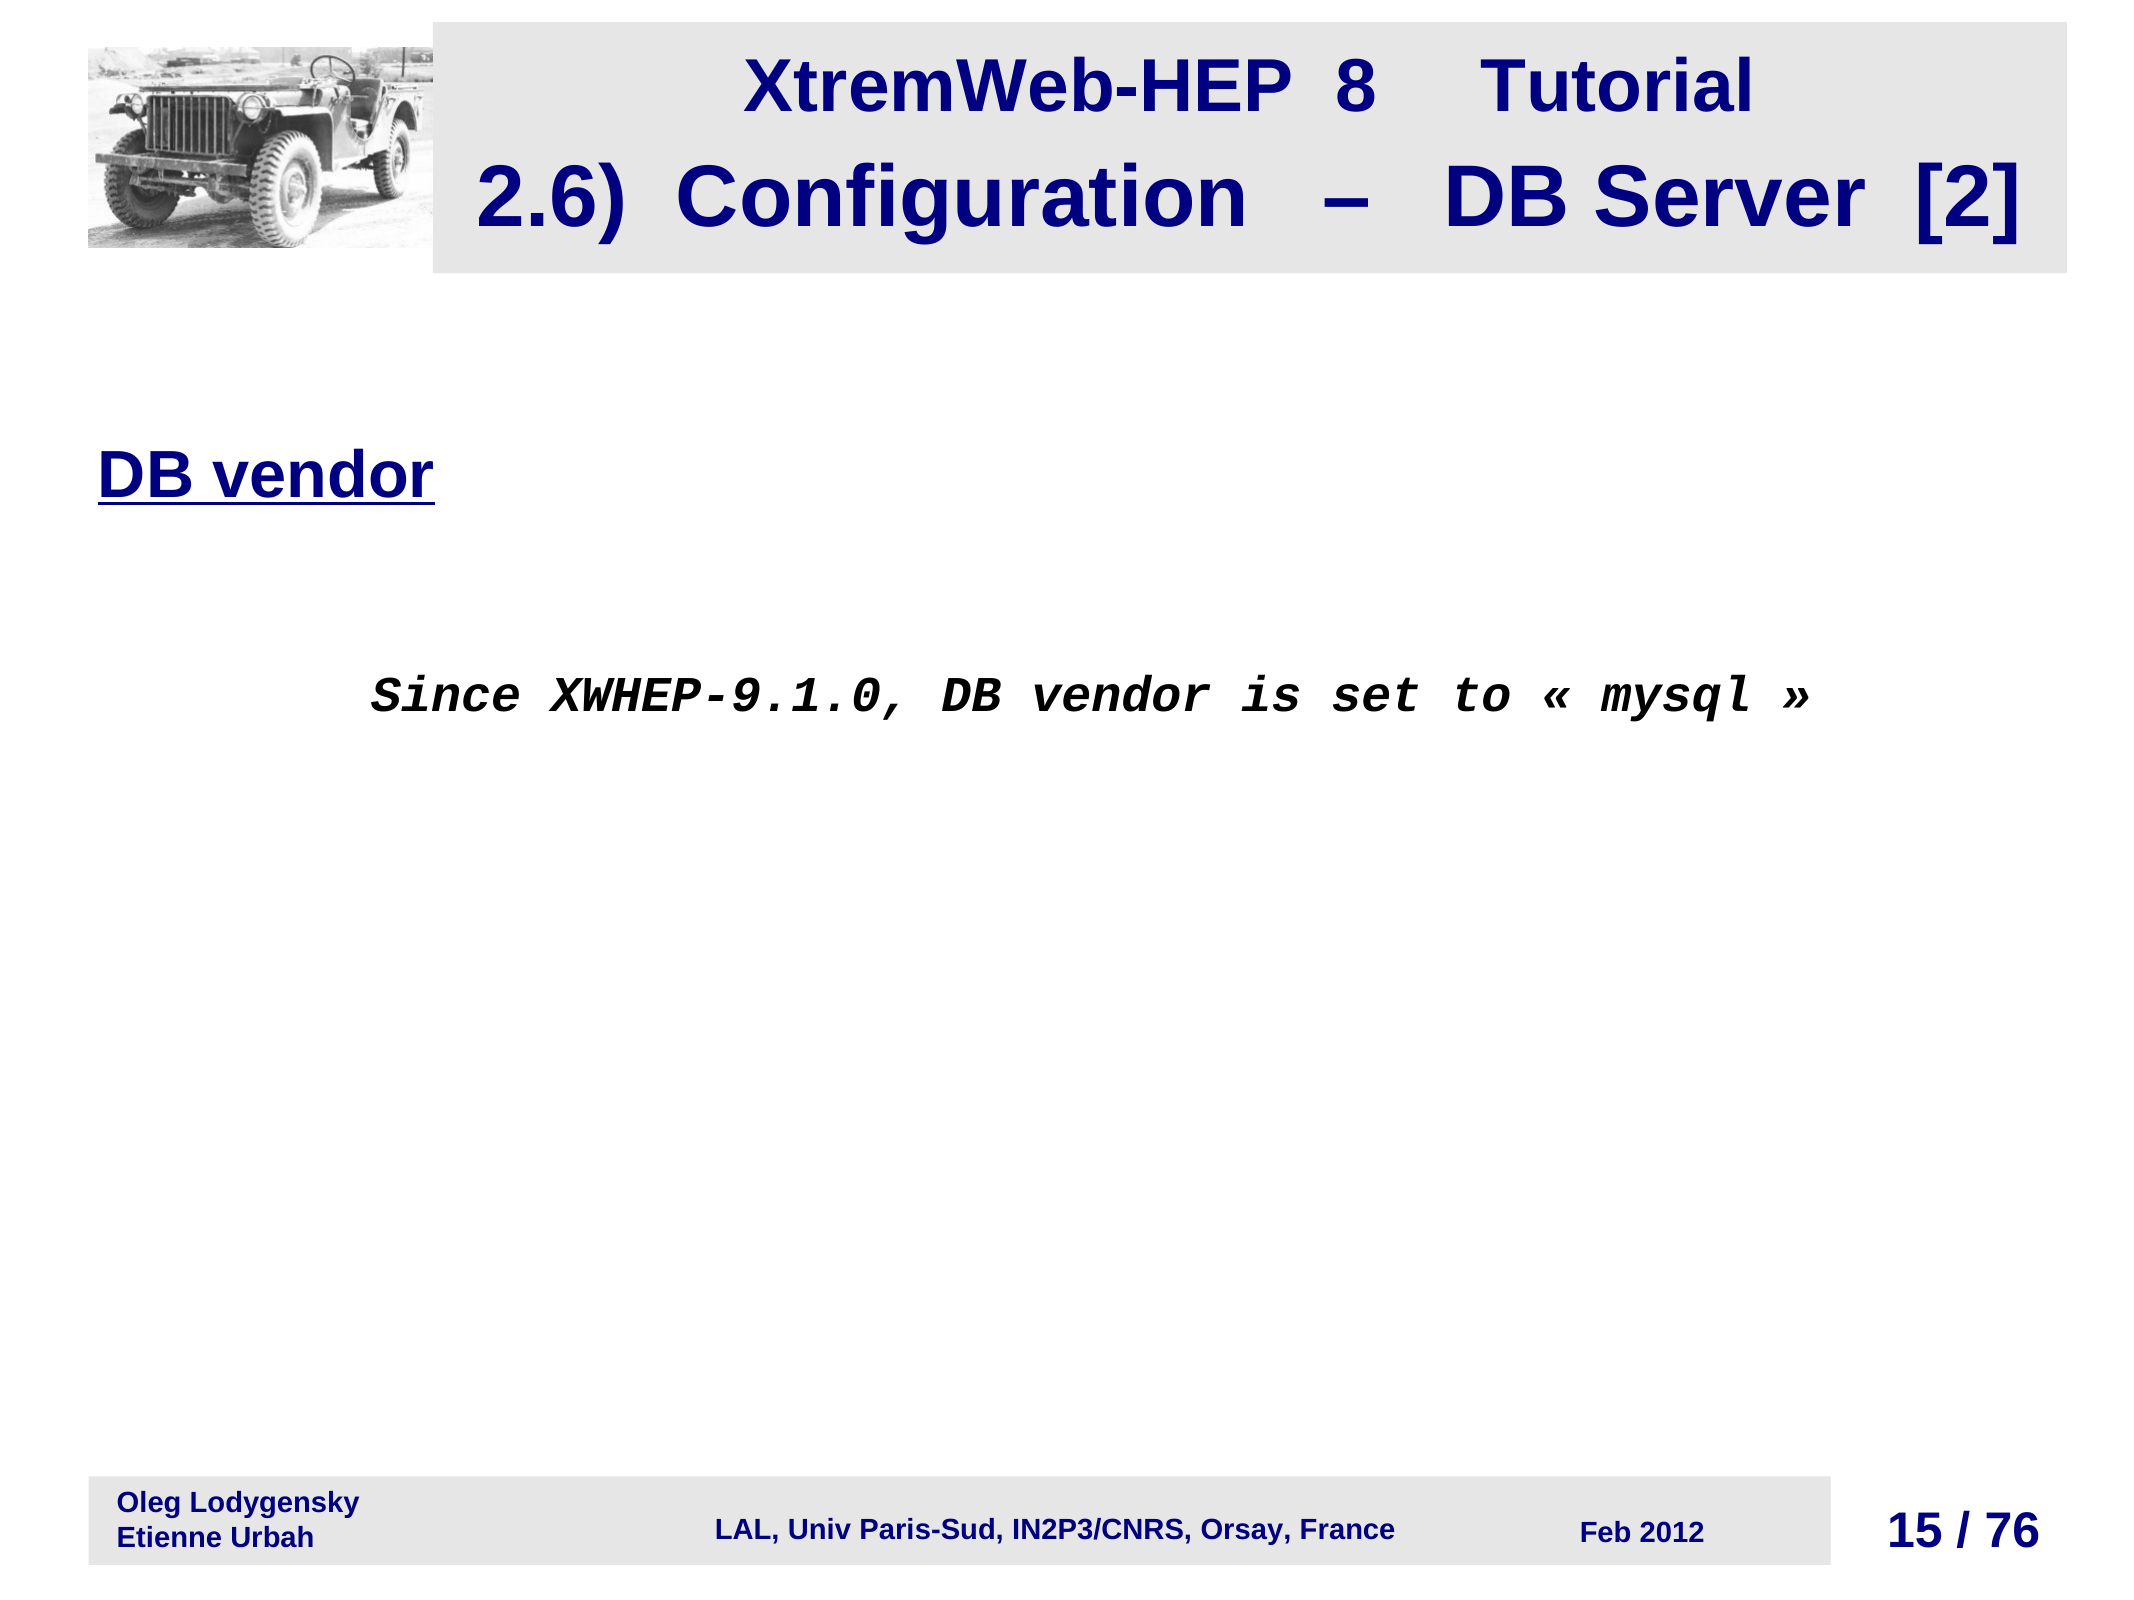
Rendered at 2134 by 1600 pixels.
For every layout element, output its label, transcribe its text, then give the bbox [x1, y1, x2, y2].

picture [88, 47, 433, 248]
text_box DB vendor Since XWHEP-9.1.0, DB vendor is set to « mysql » [88, 431, 2094, 1415]
title 2.6) Configuration – DB Server [2] [442, 118, 2067, 266]
